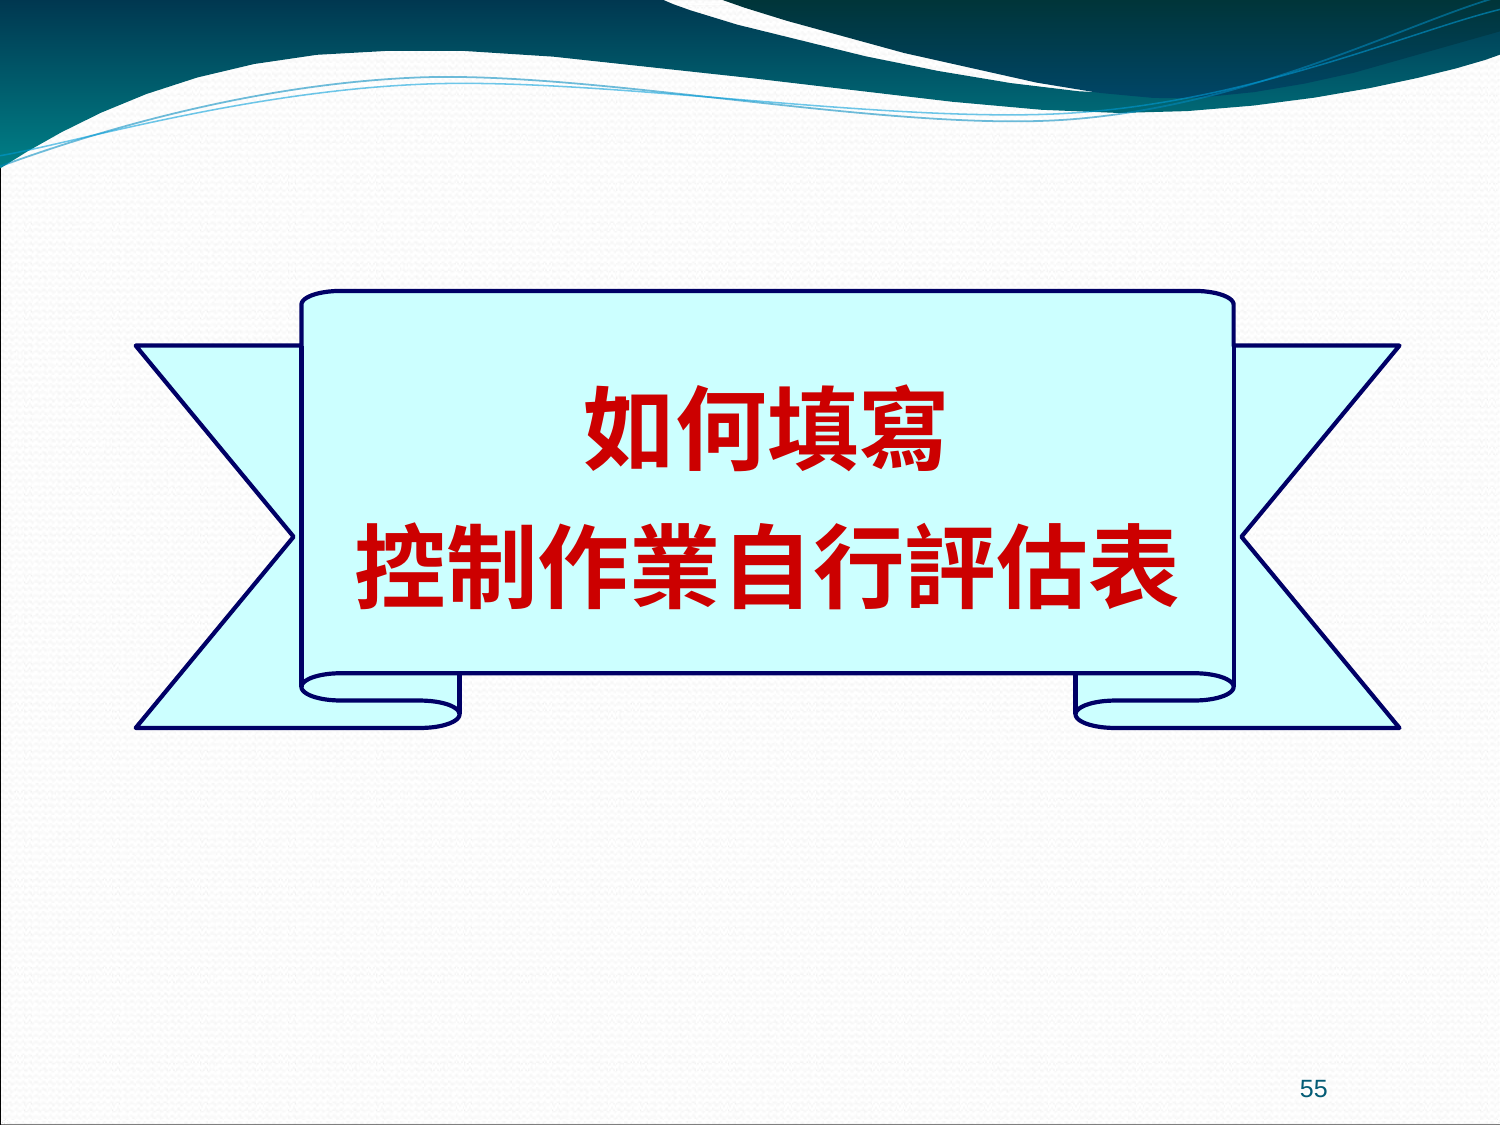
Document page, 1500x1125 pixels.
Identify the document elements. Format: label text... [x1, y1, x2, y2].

text_box [1299, 1042, 1426, 1103]
text_box 如何填寫 控制作業自行評估表 [135, 290, 1400, 728]
